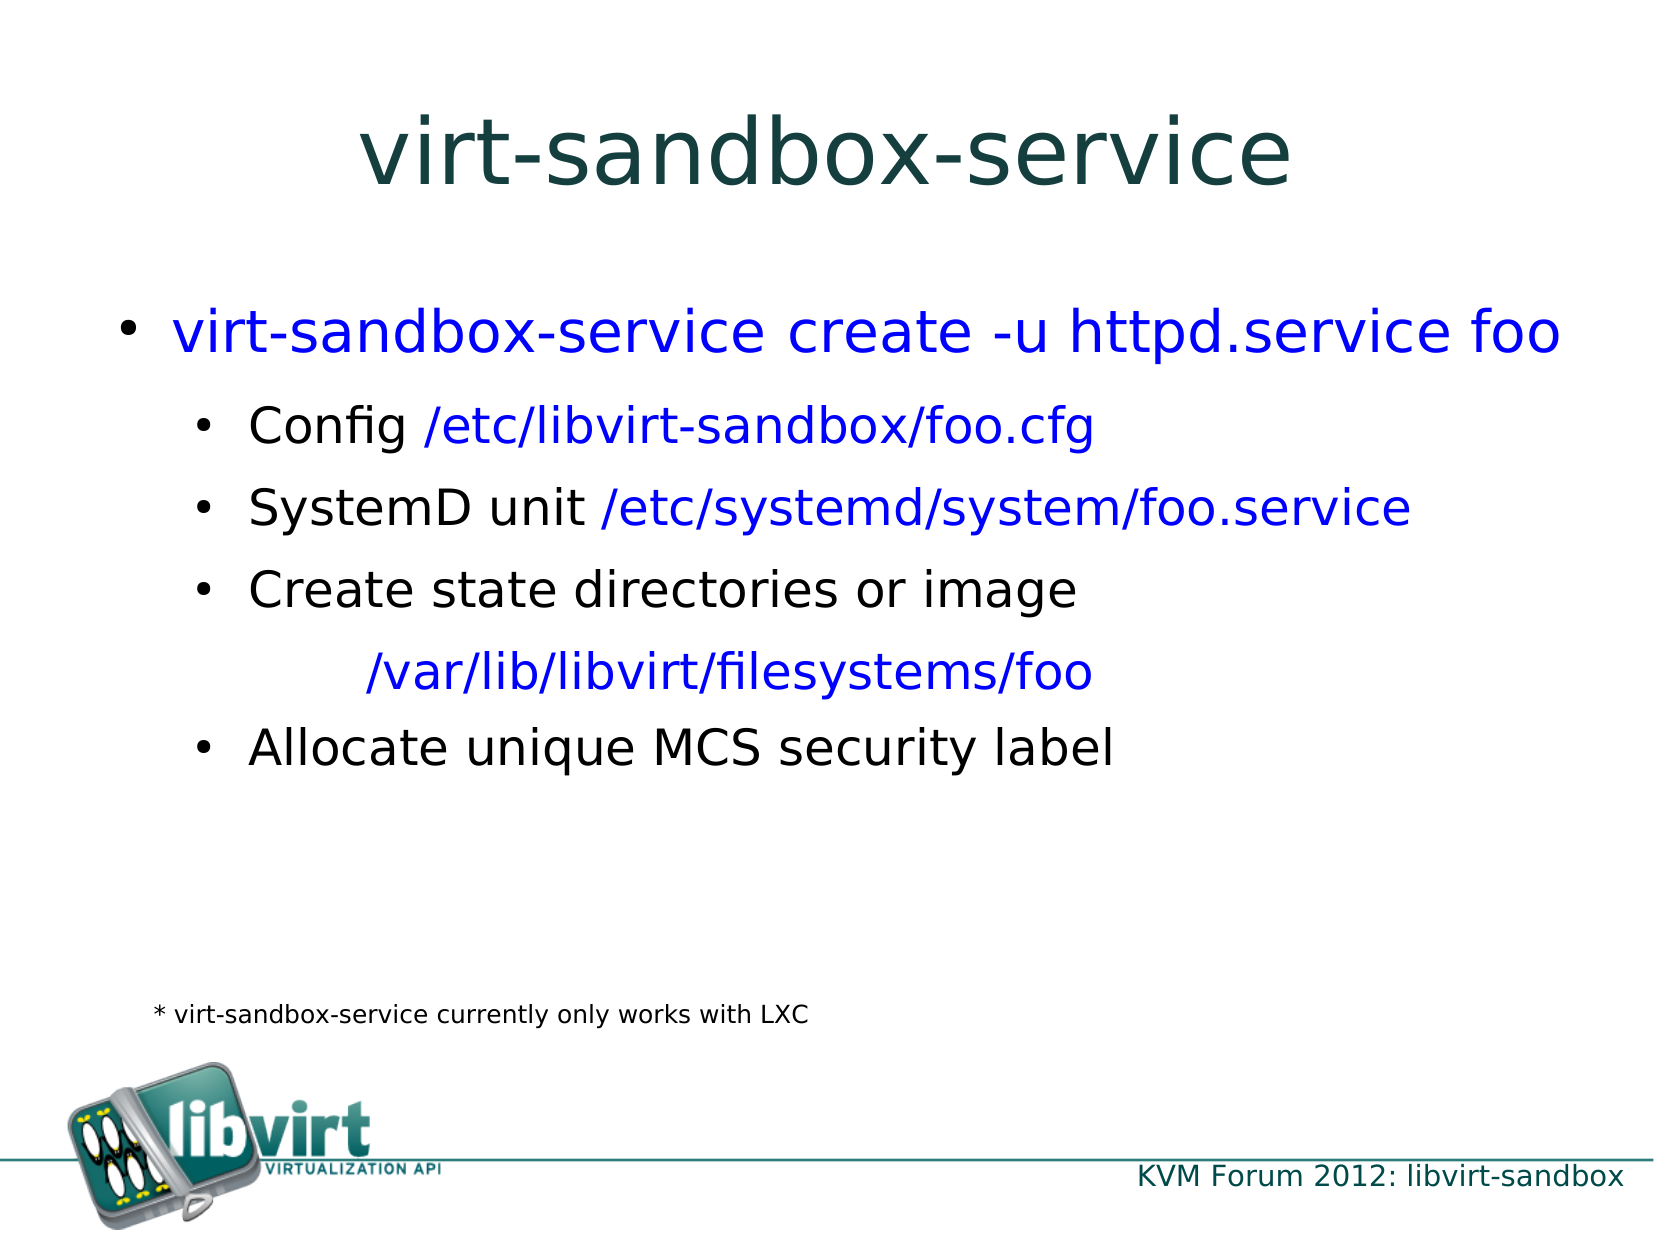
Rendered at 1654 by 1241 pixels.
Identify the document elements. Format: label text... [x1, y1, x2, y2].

list virt-sandbox-service create -u httpd.service foo Config /etc/libvirt-sandbox/foo.cfg SystemD unit /etc/systemd/system/foo.service Create state directories or image /var/lib/libvirt/filesystems/foo Allocate unique MCS security label * virt-sandbox-service currently only works with LXC [82, 290, 1571, 1062]
picture [0, 1062, 1654, 1230]
title virt-sandbox-service [82, 49, 1571, 257]
text_box KVM Forum 2012: libvirt-sandbox [1122, 1151, 1654, 1211]
